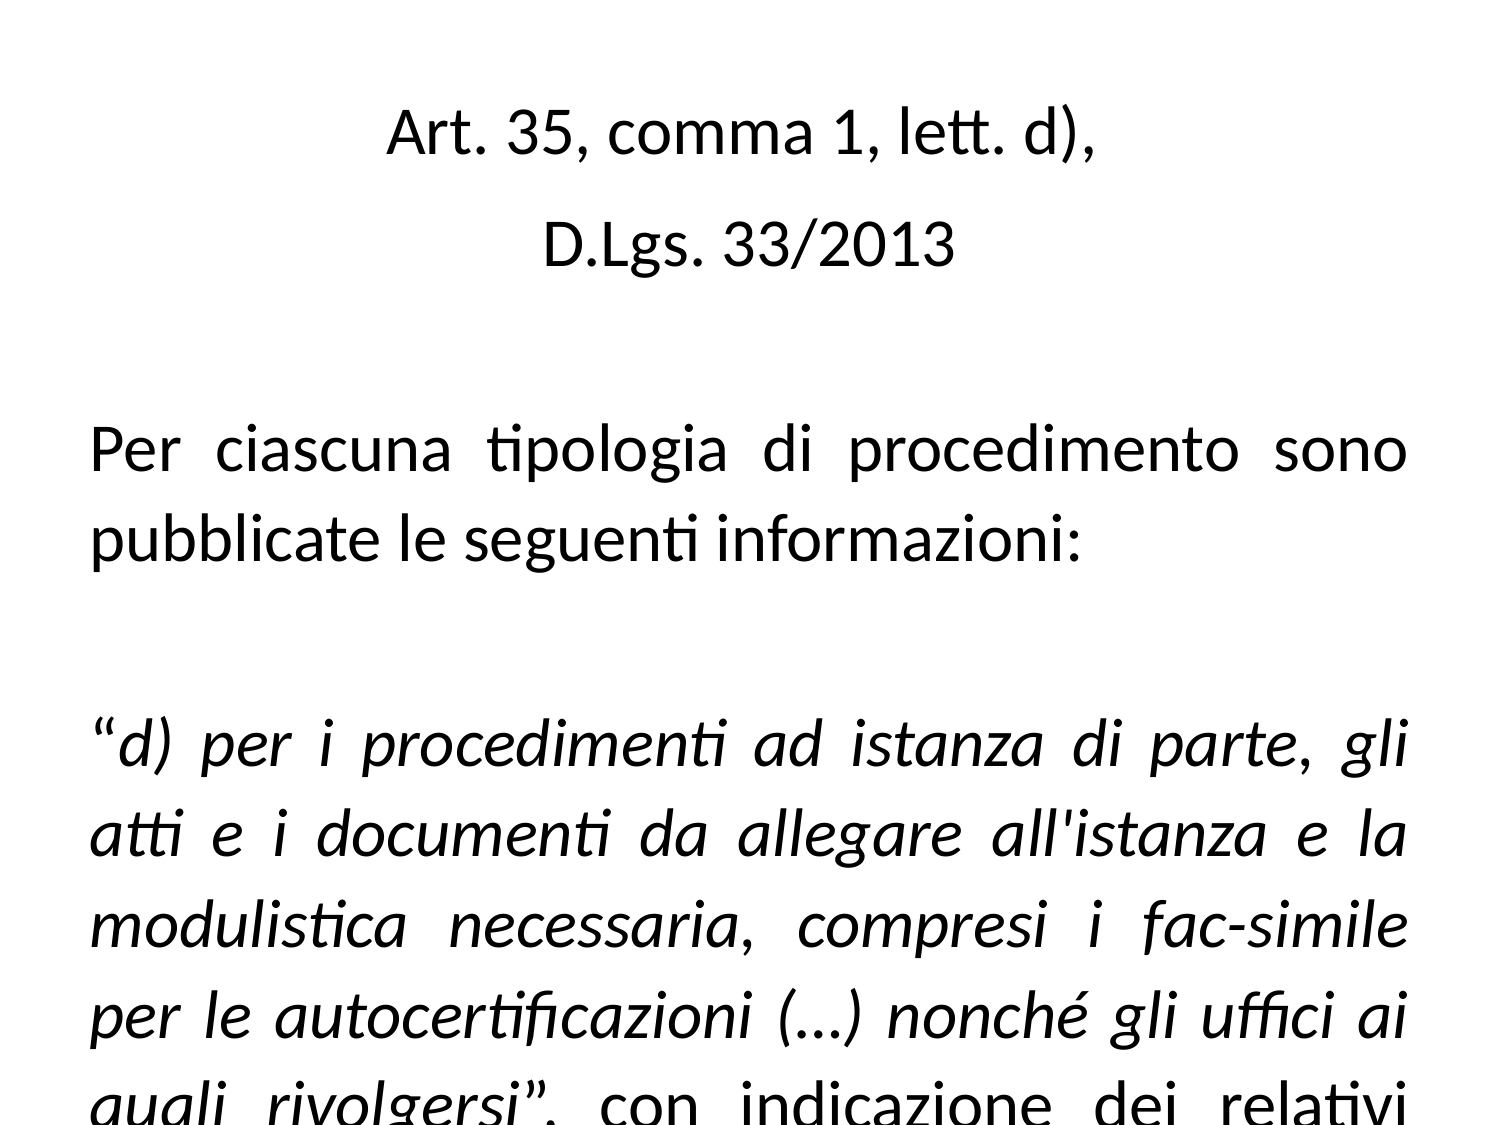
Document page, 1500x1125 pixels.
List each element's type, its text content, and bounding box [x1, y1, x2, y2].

list Art. 35, comma 1, lett. d), D.Lgs. 33/2013 Per ciascuna tipologia di procedimento sono pubblicate le seguenti informazioni: “d) per i procedimenti ad istanza di parte, gli atti e i documenti da allegare all'istanza e la modulistica necessaria, compresi i fac-simile per le autocertificazioni (…) nonché gli uffici ai quali rivolgersi”, con indicazione dei relativi recapiti. [75, 78, 1425, 1047]
